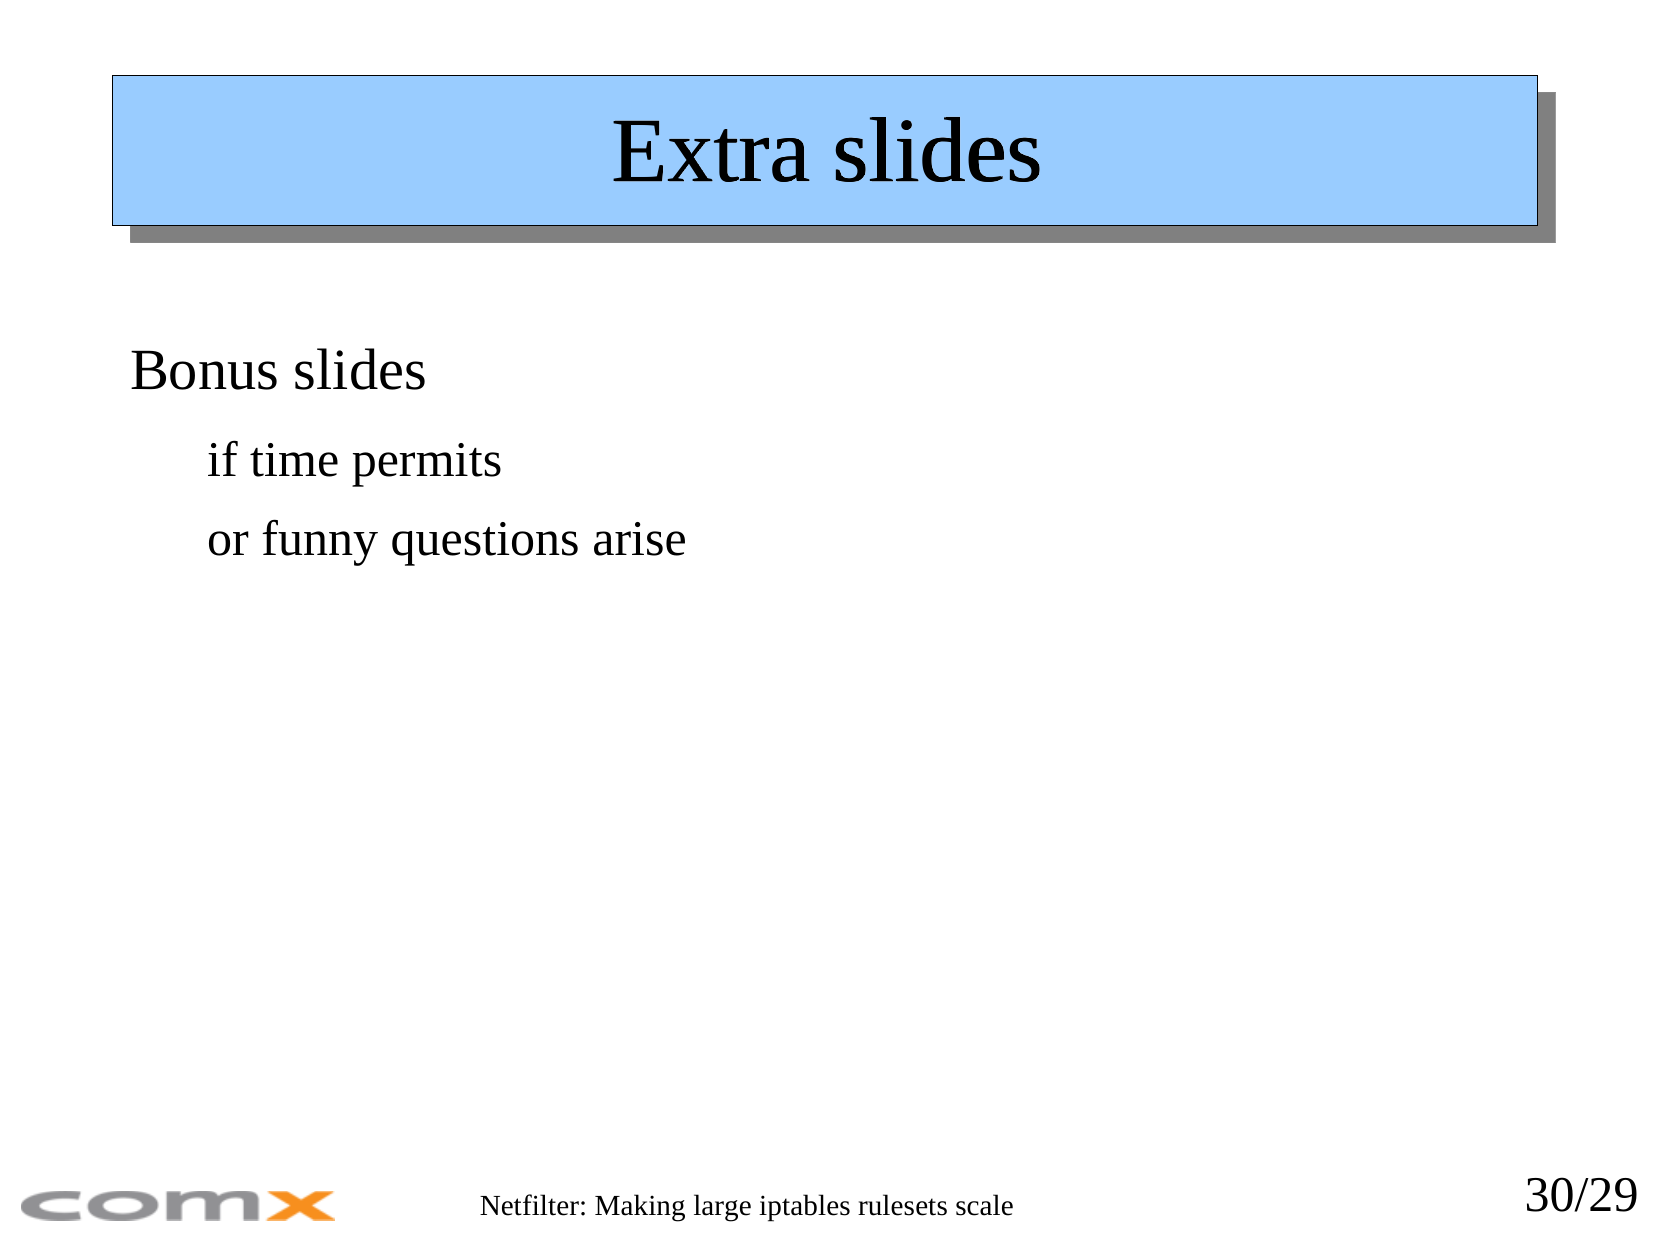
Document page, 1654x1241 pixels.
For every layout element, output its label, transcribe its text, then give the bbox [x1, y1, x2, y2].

picture [21, 1191, 335, 1221]
title Extra slides [116, 75, 1538, 226]
list Bonus slides if time permits or funny questions arise [112, 337, 1538, 1096]
